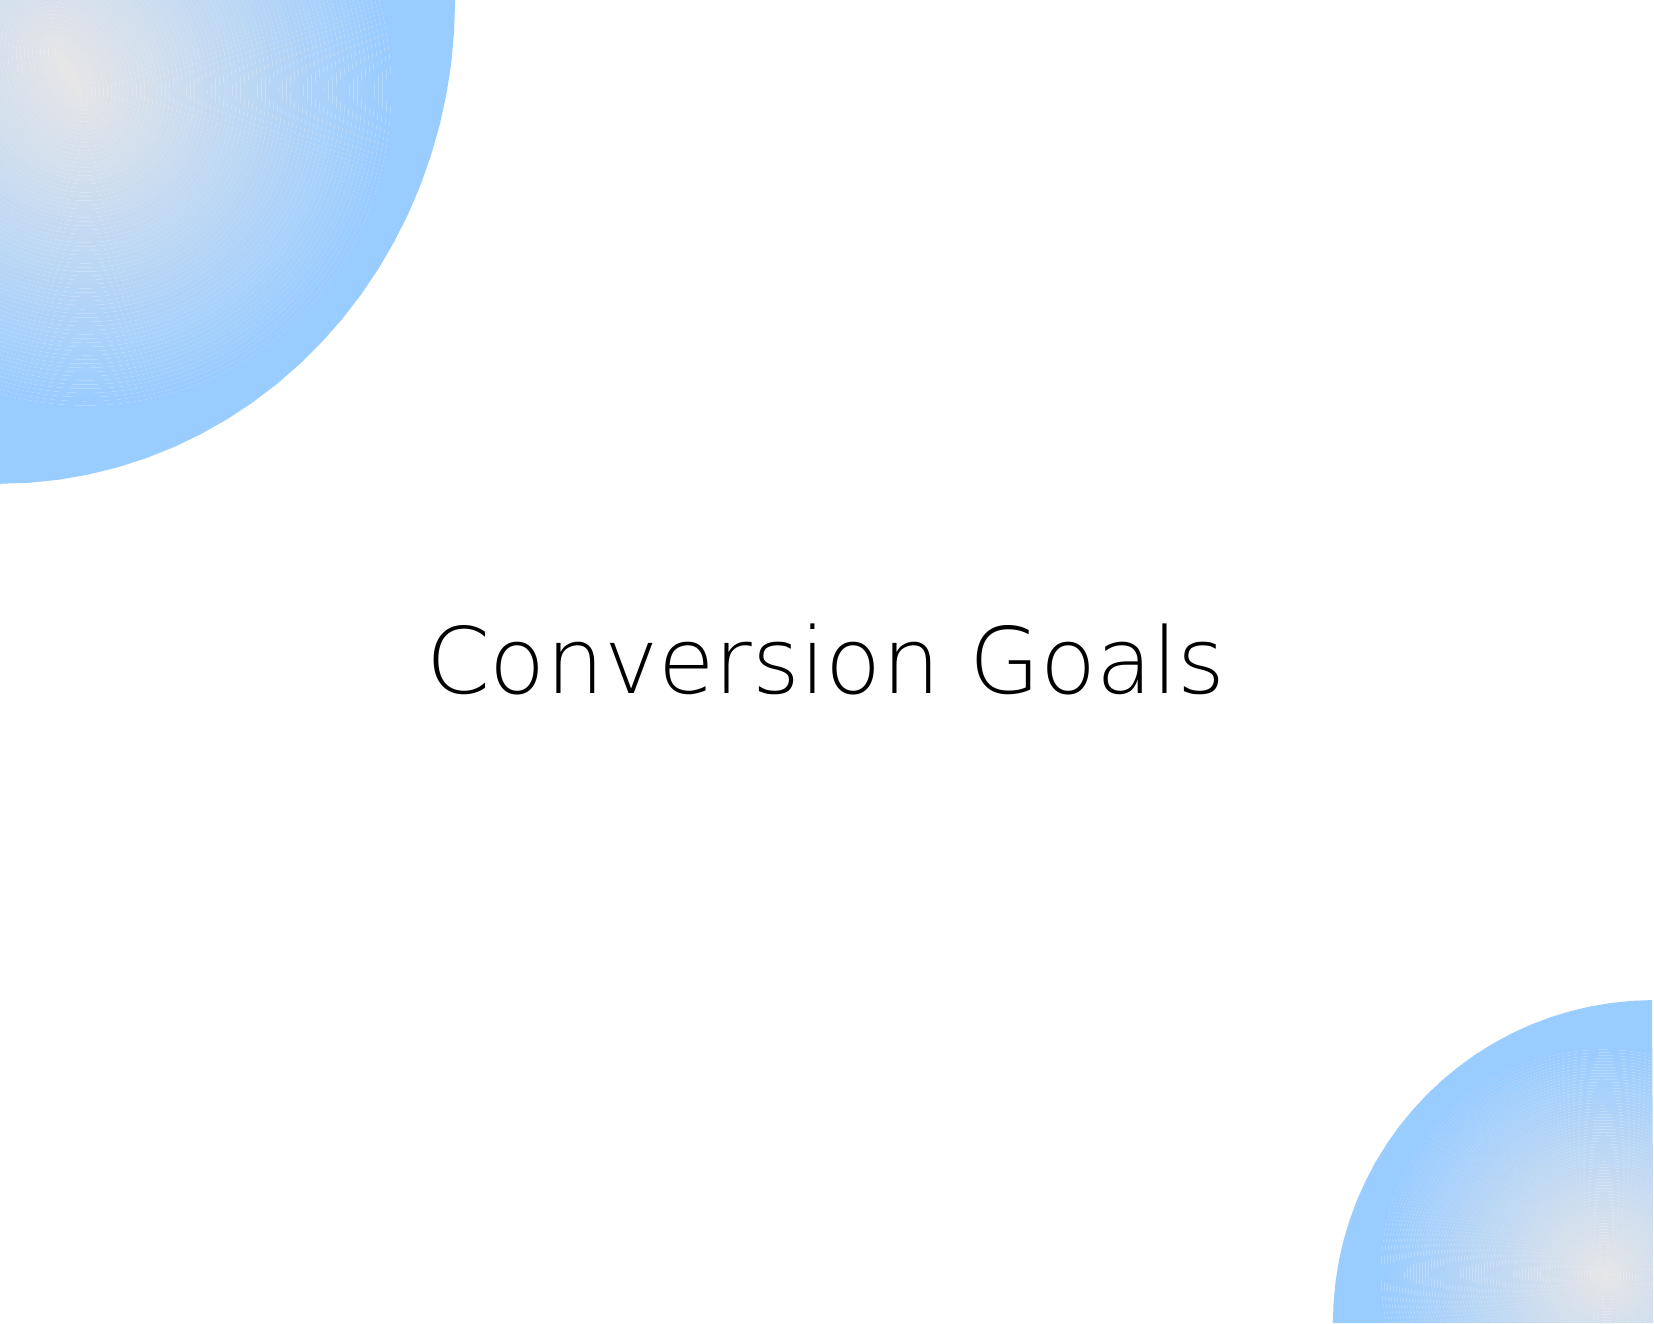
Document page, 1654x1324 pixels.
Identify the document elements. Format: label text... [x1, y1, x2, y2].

subtitle Conversion Goals [82, 149, 1571, 1174]
